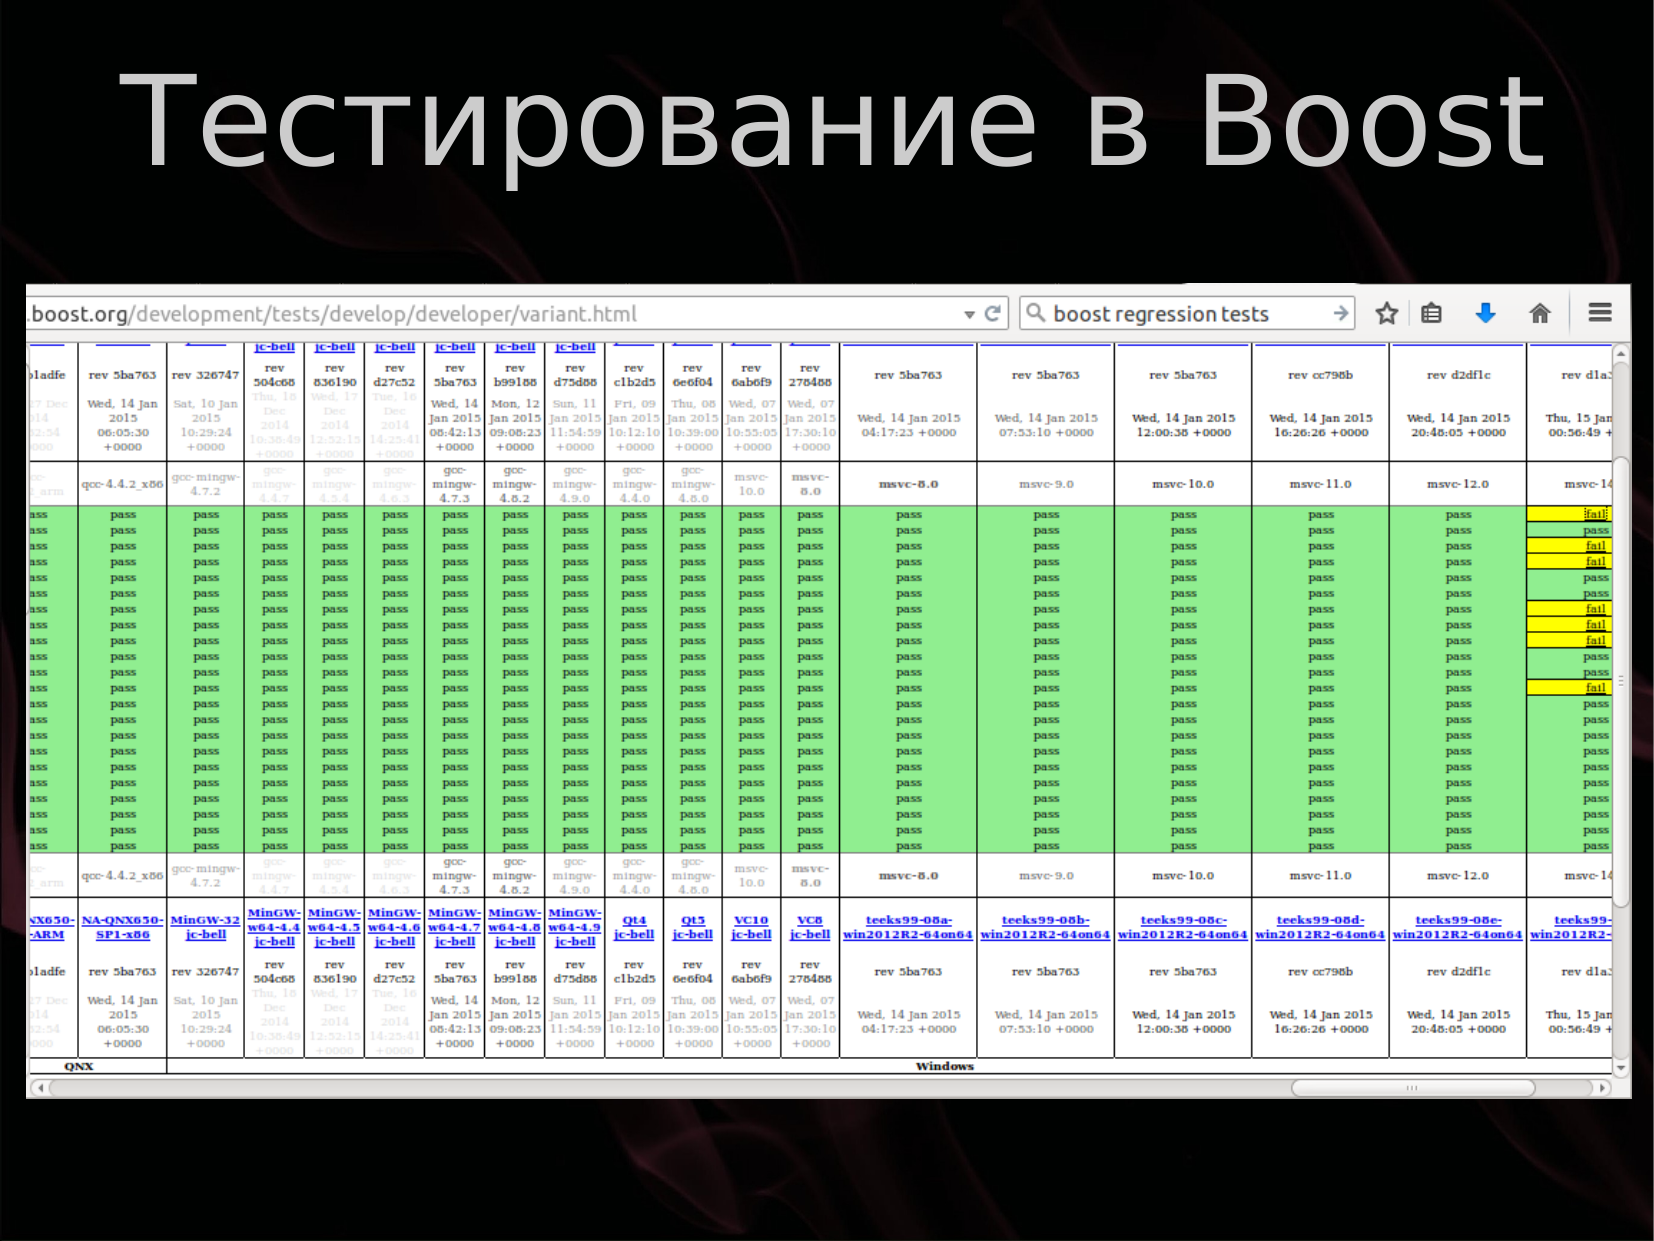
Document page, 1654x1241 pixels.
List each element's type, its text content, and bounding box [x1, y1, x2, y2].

picture [0, 0, 1654, 1241]
title Тестирование в Boost [90, 45, 1579, 200]
